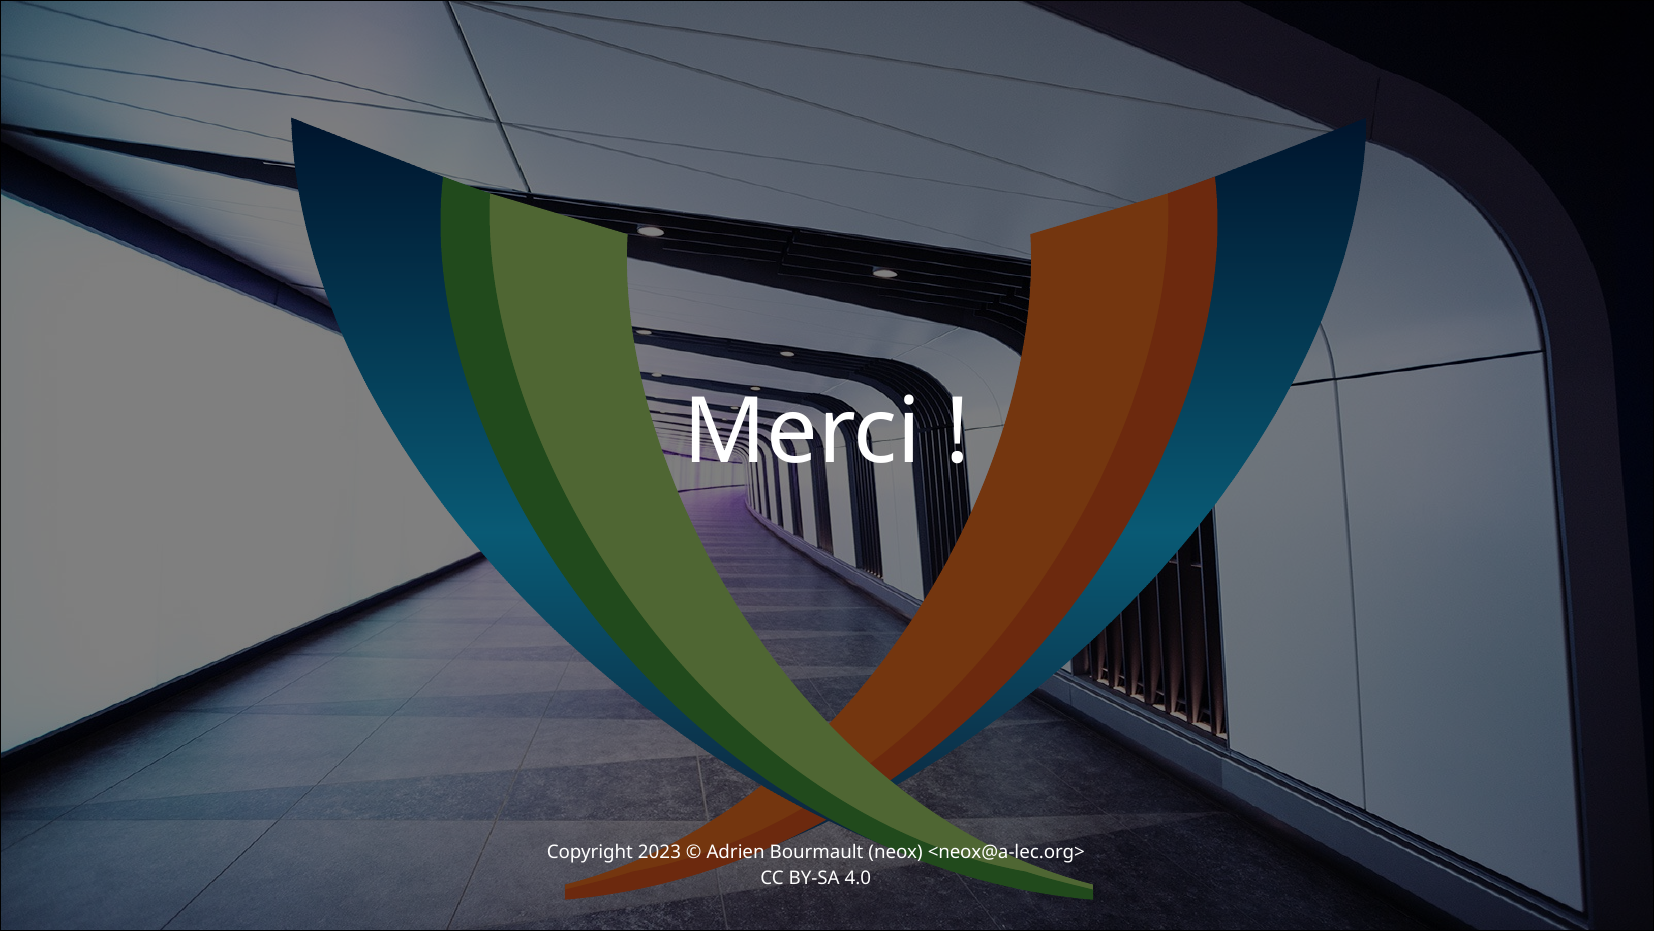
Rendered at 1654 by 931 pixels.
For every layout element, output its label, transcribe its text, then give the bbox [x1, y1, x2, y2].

picture [1, 1, 1653, 930]
text_box Copyright 2023 © Adrien Bourmault (neox) <neox@a-lec.org> CC BY-SA 4.0 [71, 832, 1560, 896]
text_box Merci ! [82, 362, 1571, 488]
